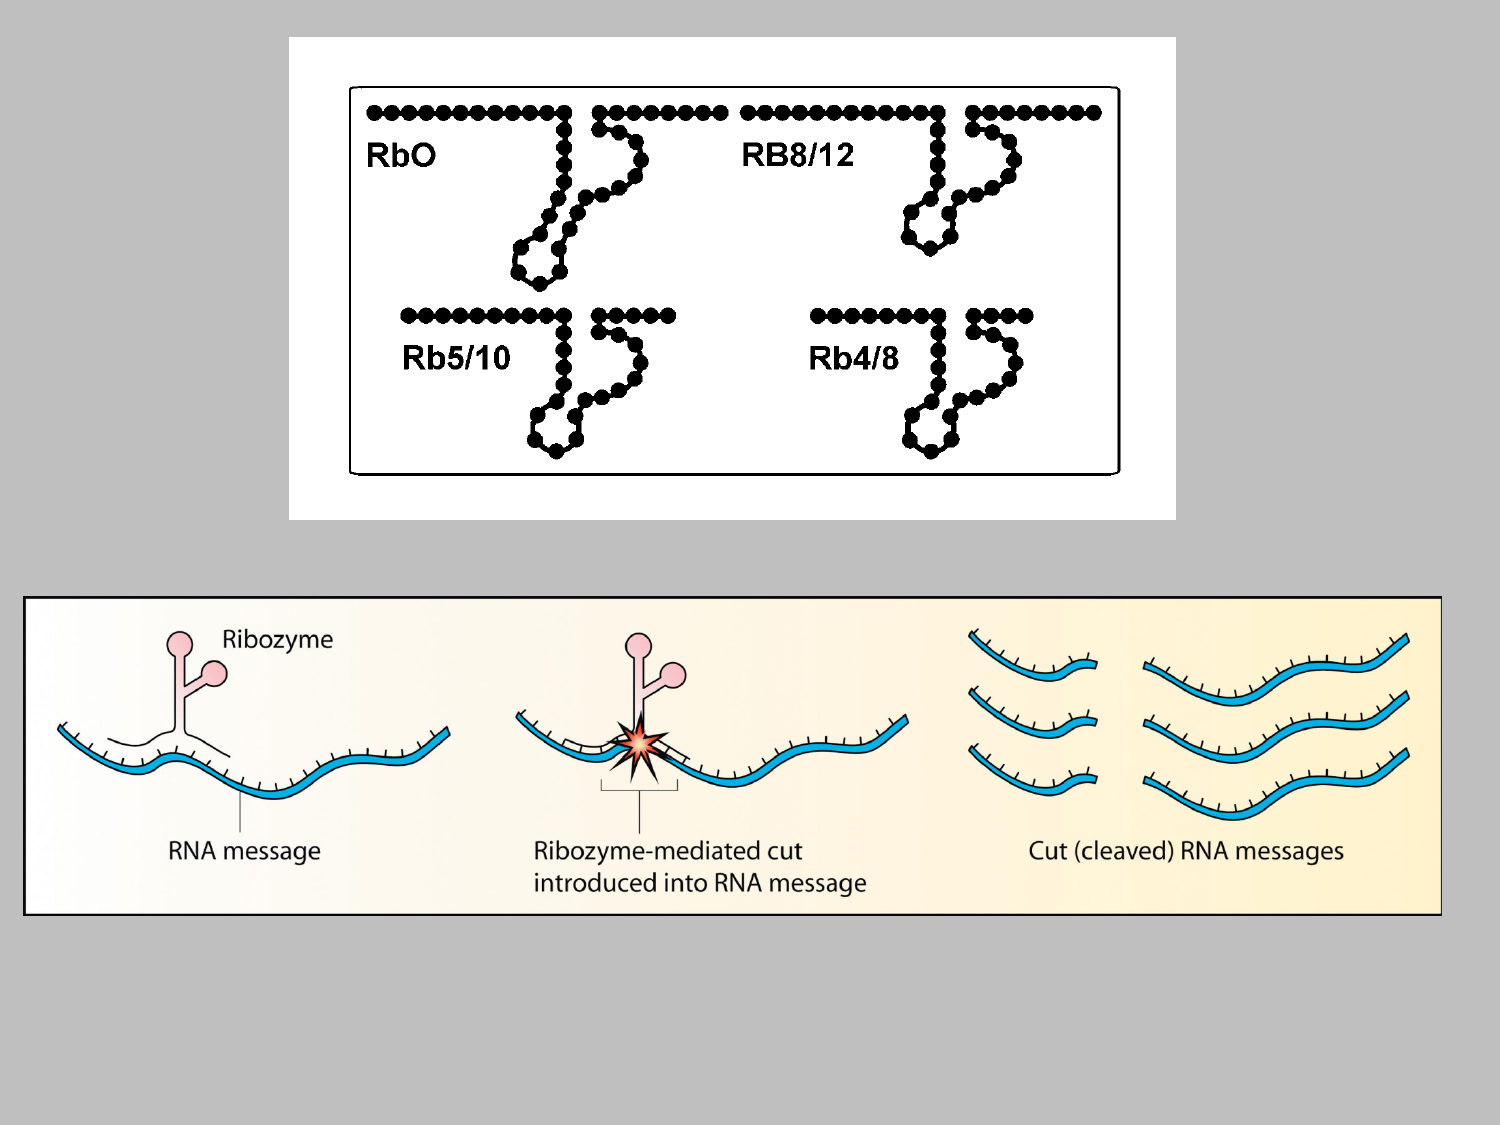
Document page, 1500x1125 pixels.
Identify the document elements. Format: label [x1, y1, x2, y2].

picture [23, 596, 1442, 916]
picture [289, 37, 1176, 520]
